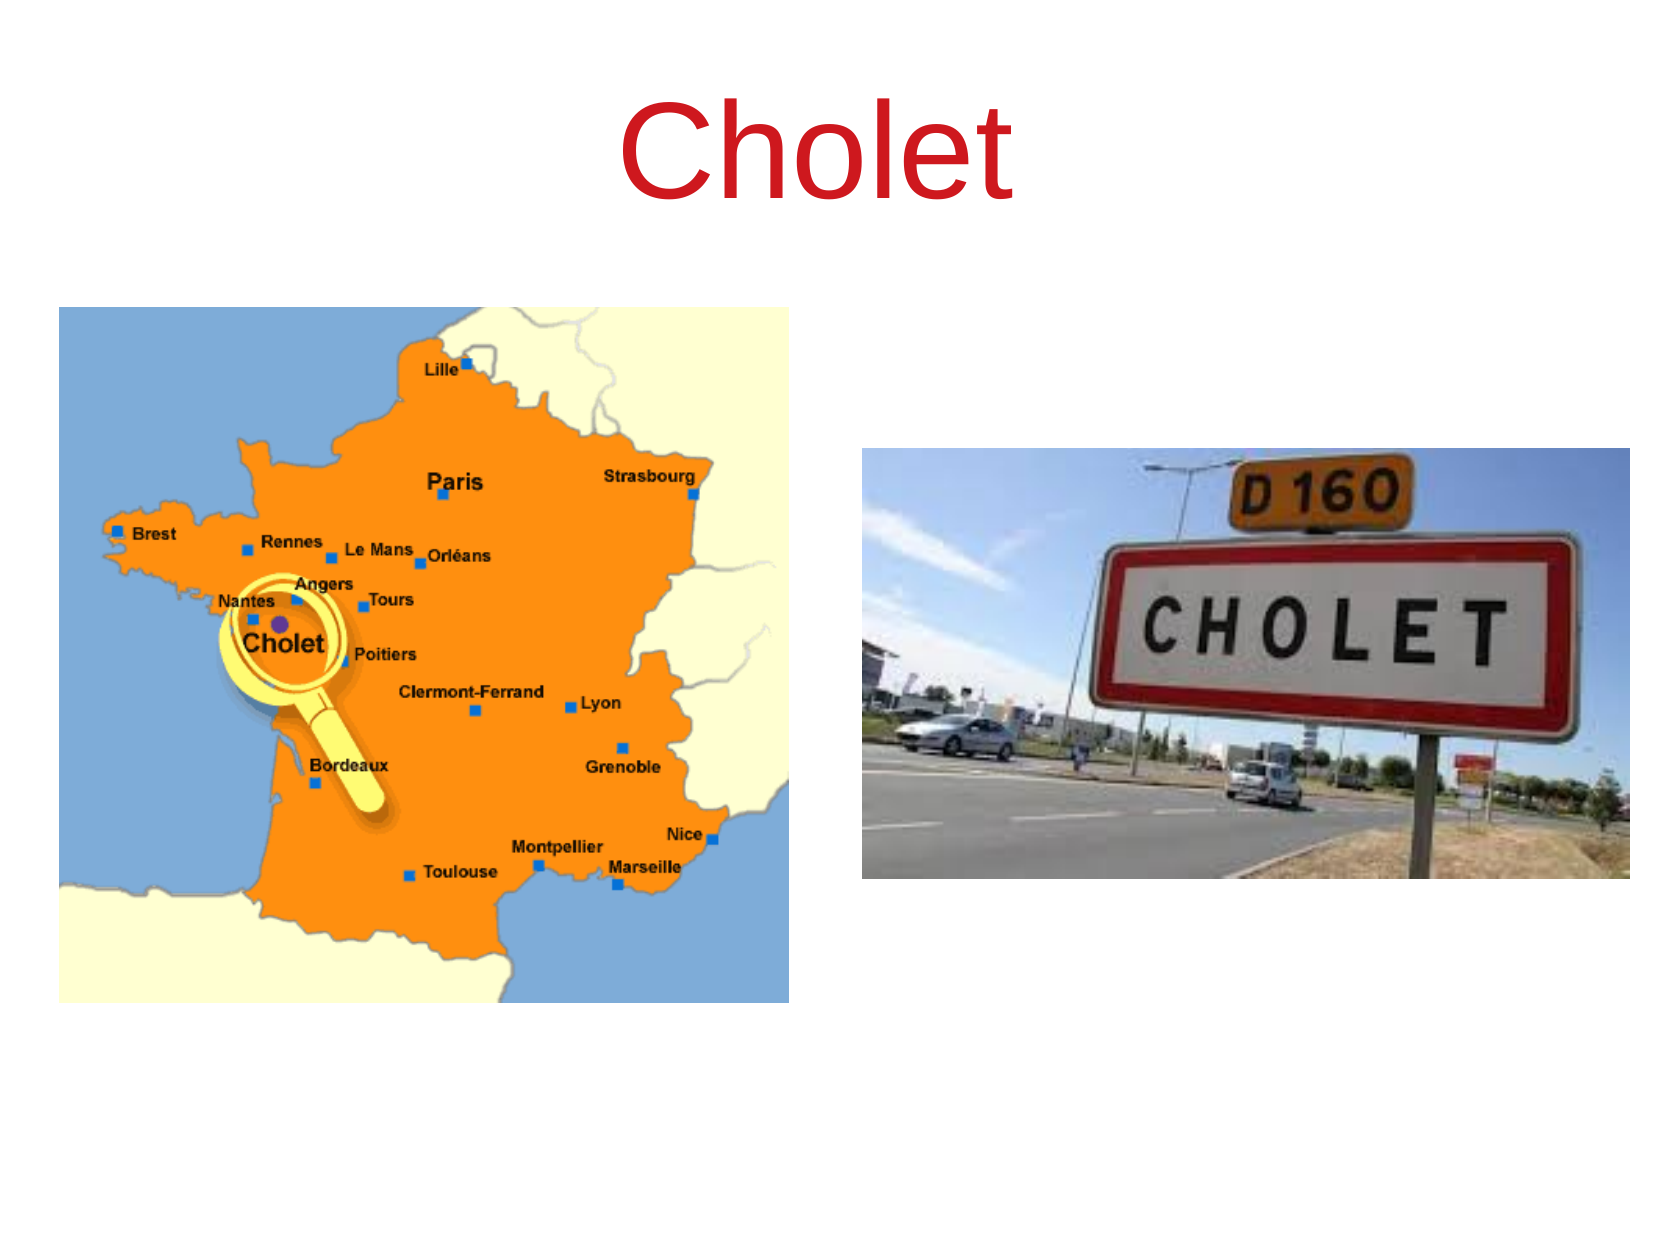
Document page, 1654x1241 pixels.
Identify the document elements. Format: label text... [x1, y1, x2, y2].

picture [59, 307, 789, 1003]
picture [862, 448, 1630, 879]
title Cholet [70, 47, 1559, 255]
